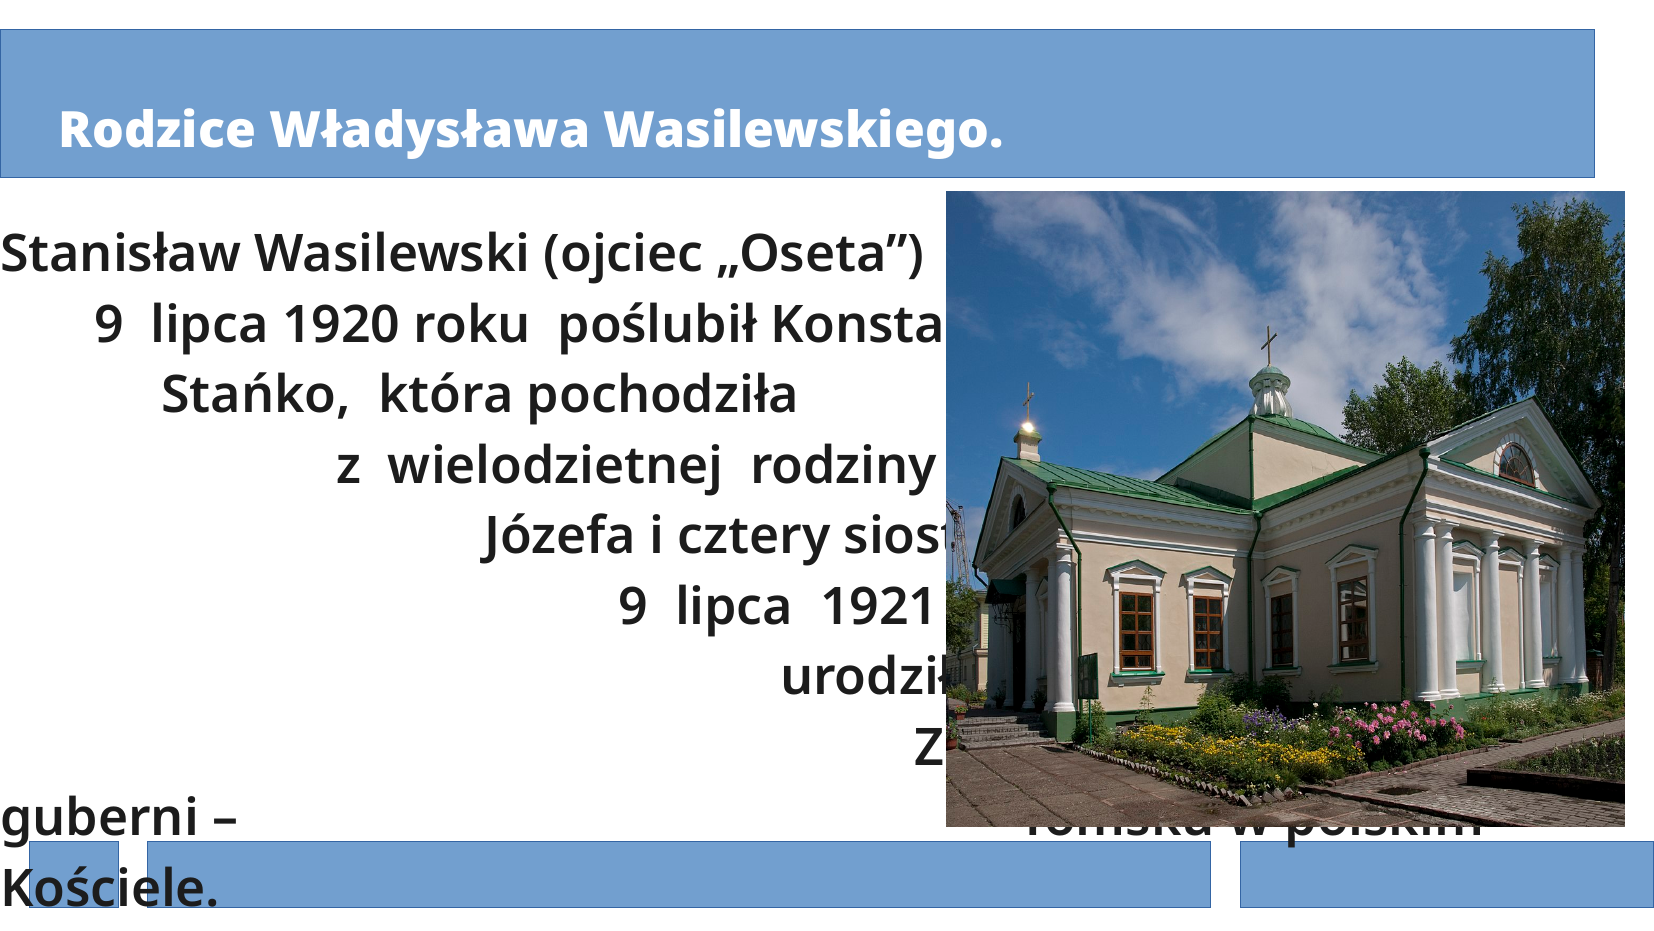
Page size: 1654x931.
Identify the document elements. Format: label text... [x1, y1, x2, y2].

picture [946, 191, 1625, 827]
title Rodzice Władysława Wasilewskiego. [59, 44, 1595, 163]
list Stanisław Wasilewski (ojciec „Oseta”) 9 lipca 1920 roku poślubił Konstancję Stańko, która pochodziła z wielodzietnej rodziny miała brata Józefa i cztery siostry. Z ich związku 9 lipca 1921 roku we wsi Kuźminka urodził się Władysław Wasilewski. Został ochrzczony w stolicy guberni – Tomsku w polskim Kościele. [0, 216, 1654, 929]
